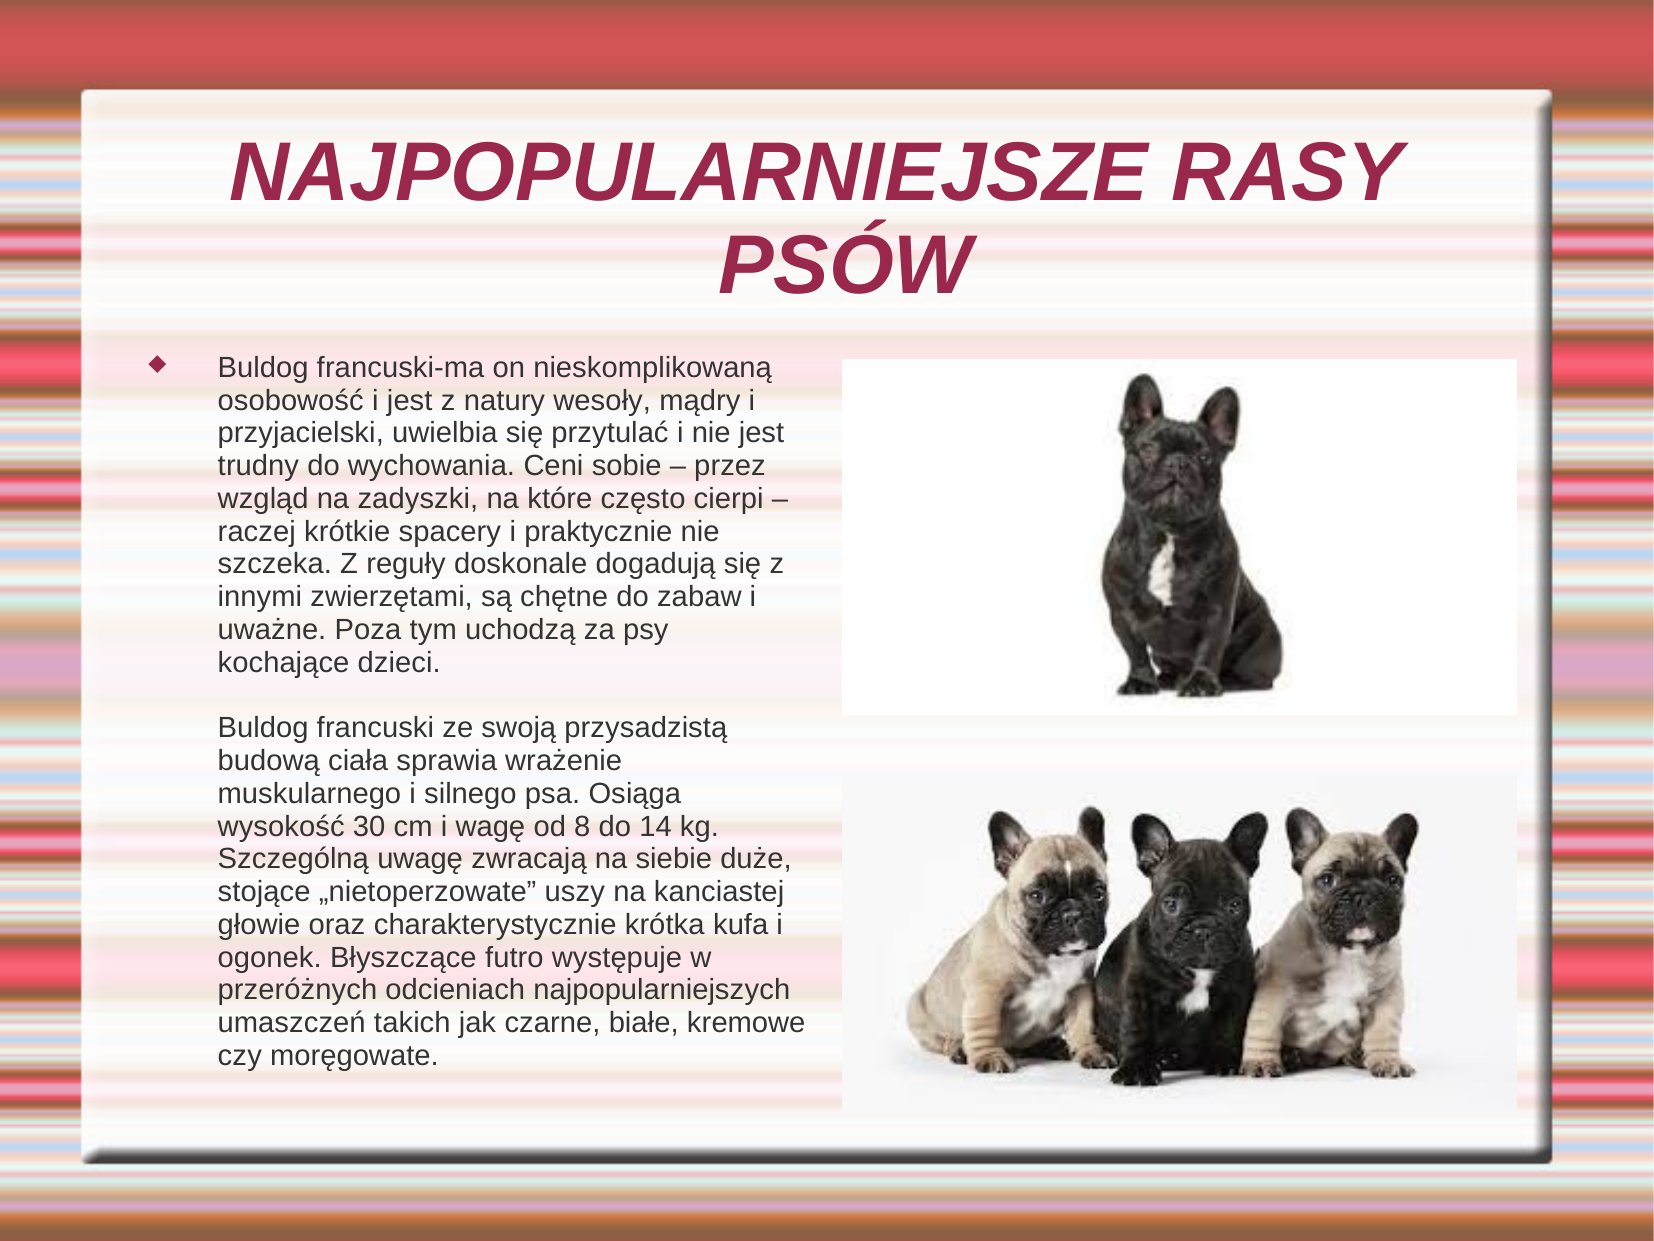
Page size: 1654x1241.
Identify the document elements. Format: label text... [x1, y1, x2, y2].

title NAJPOPULARNIEJSZE RASY PSÓW [121, 114, 1534, 322]
list Buldog francuski-ma on nieskomplikowaną osobowość i jest z natury wesoły, mądry i przyjacielski, uwielbia się przytulać i nie jest trudny do wychowania. Ceni sobie – przez wzgląd na zadyszki, na które często cierpi – raczej krótkie spacery i praktycznie nie szczeka. Z reguły doskonale dogadują się z innymi zwierzętami, są chętne do zabaw i uważne. Poza tym uchodzą za psy kochające dzieci. Buldog francuski ze swoją przysadzistą budową ciała sprawia wrażenie muskularnego i silnego psa. Osiąga wysokość 30 cm i wagę od 8 do 14 kg. Szczególną uwagę zwracają na siebie duże, stojące „nietoperzowate” uszy na kanciastej głowie oraz charakterystycznie krótka kufa i ogonek. Błyszczące futro występuje w przeróżnych odcieniach najpopularniejszych umaszczeń takich jak czarne, białe, kremowe czy moręgowate. [134, 350, 809, 1133]
picture [0, 0, 1654, 1241]
